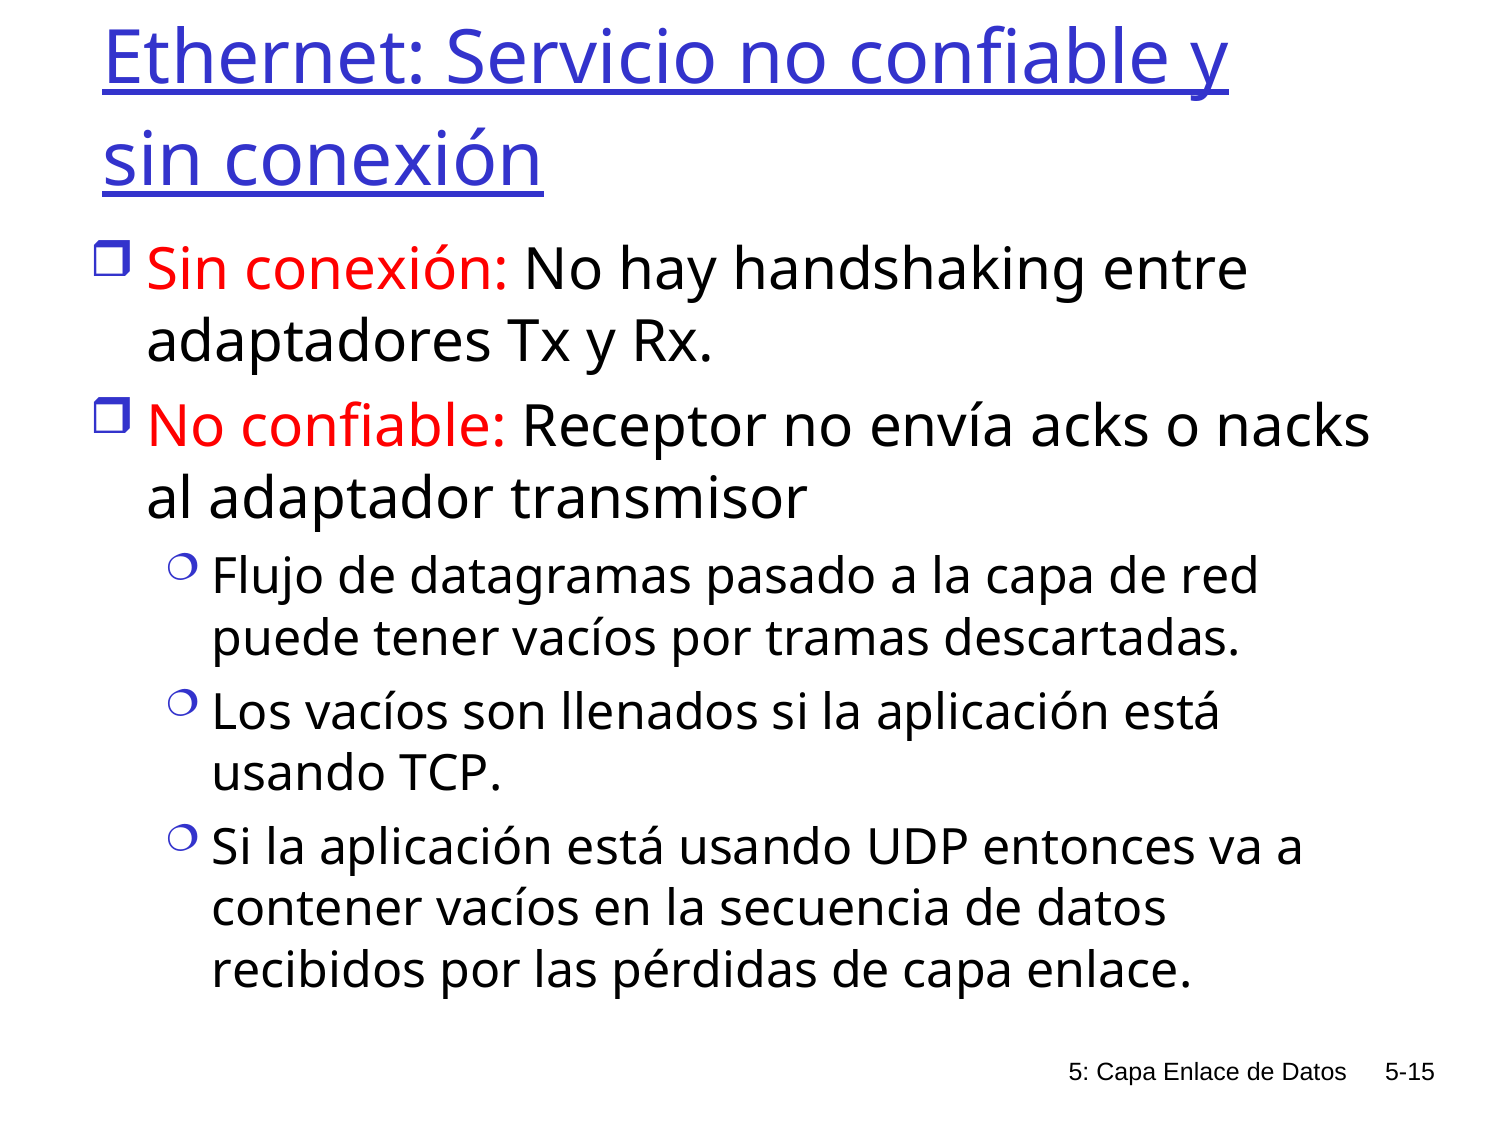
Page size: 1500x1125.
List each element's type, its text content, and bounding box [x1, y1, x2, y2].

title Ethernet: Servicio no confiable y sin conexión [87, 15, 1363, 196]
list Sin conexión: No hay handshaking entre adaptadores Tx y Rx. No confiable: Receptor no envía acks o nacks al adaptador transmisor Flujo de datagramas pasado a la capa de red puede tener vacíos por tramas descartadas. Los vacíos son llenados si la aplicación está usando TCP. Si la aplicación está usando UDP entonces va a contener vacíos en la secuencia de datos recibidos por las pérdidas de capa enlace. [75, 224, 1388, 1013]
